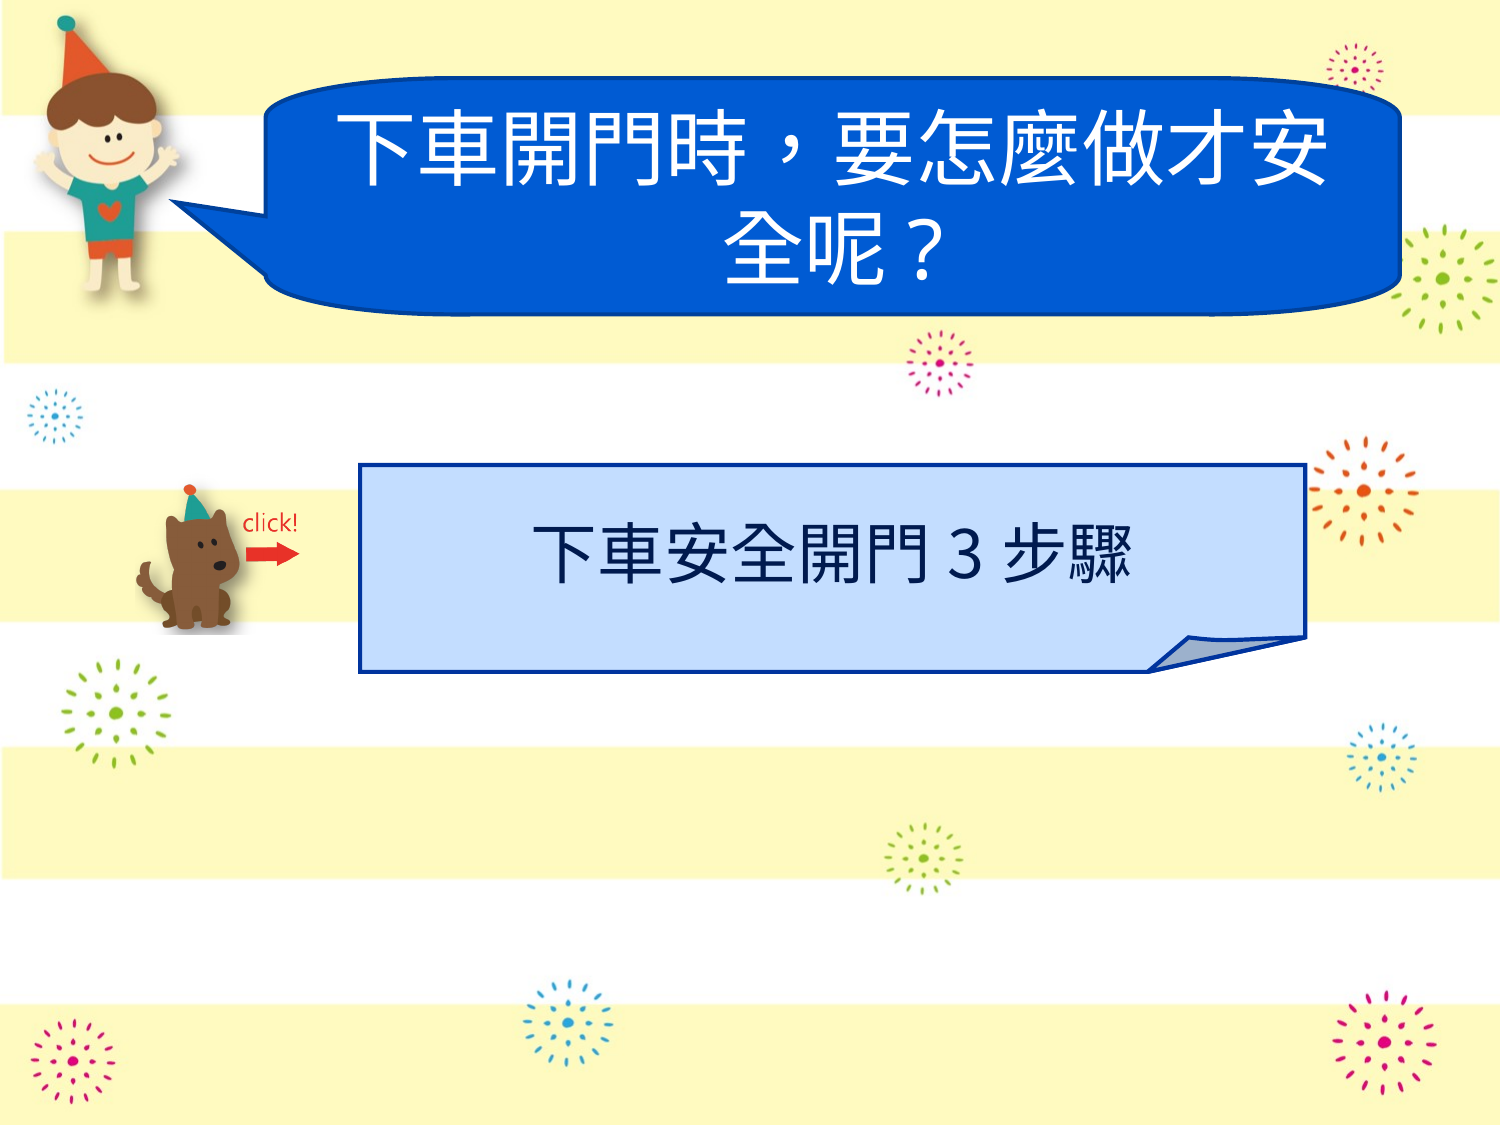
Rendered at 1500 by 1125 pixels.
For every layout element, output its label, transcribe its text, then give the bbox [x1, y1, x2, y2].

picture [0, 0, 1500, 1125]
text_box 下車開門時，要怎麼做才安全呢? [175, 78, 1400, 315]
text_box 下車安全開門3步驟 [360, 465, 1306, 672]
